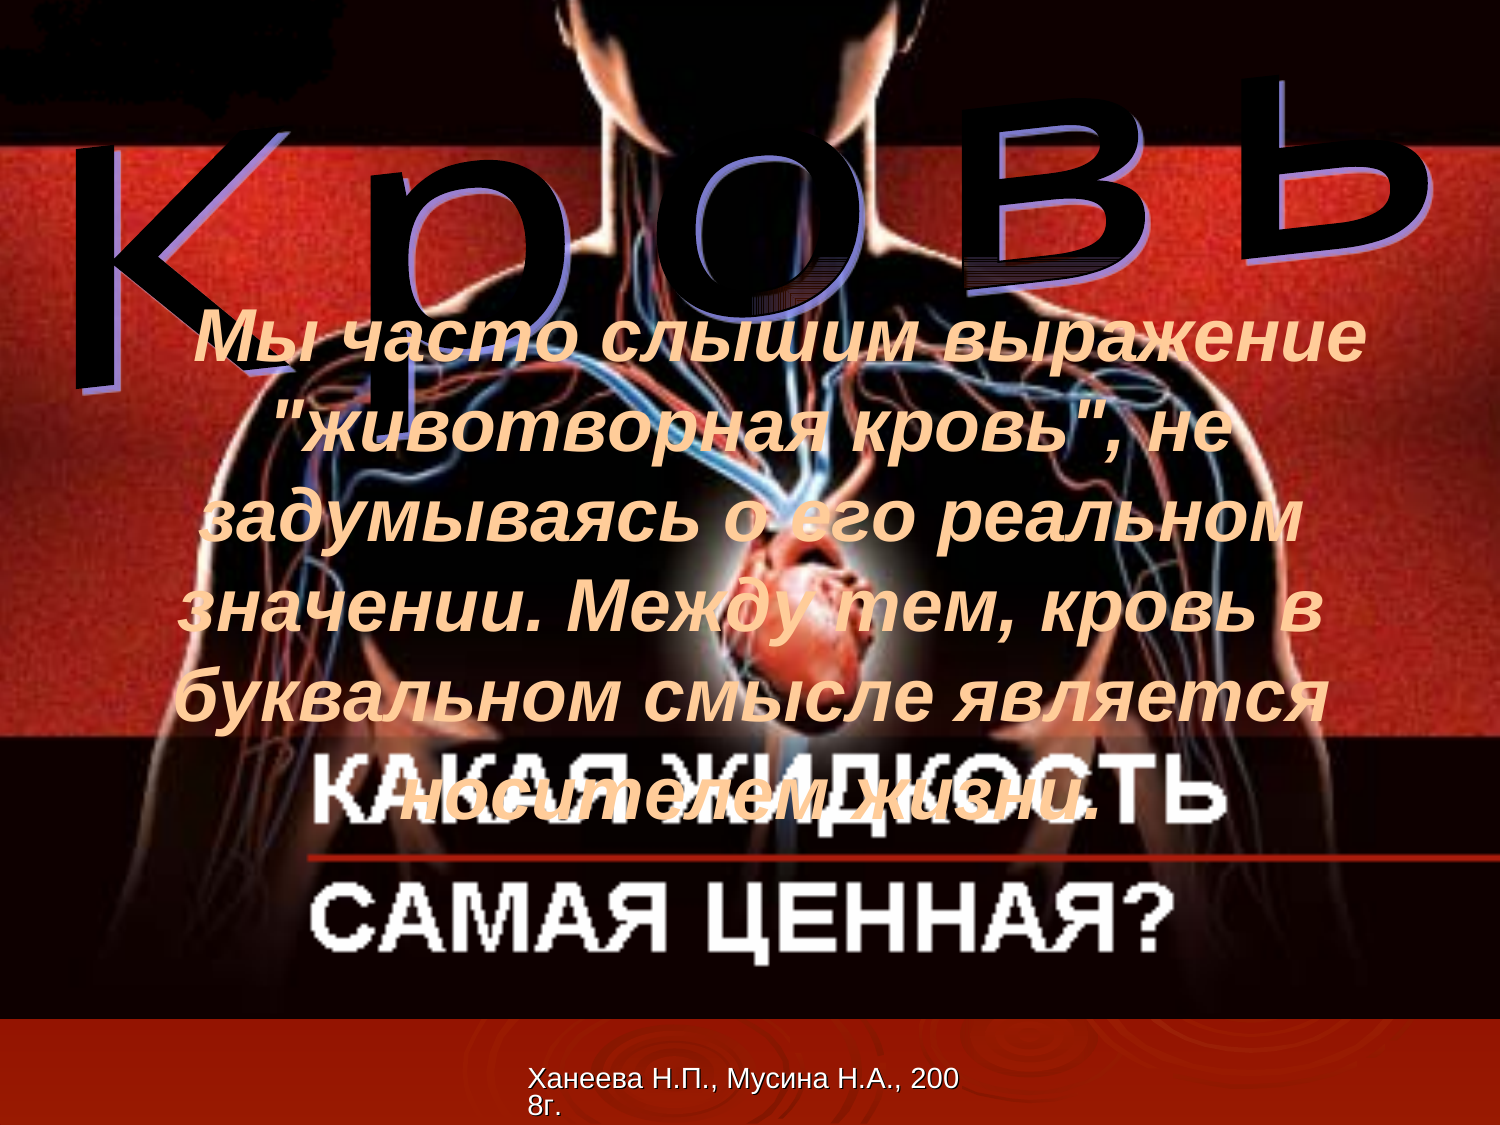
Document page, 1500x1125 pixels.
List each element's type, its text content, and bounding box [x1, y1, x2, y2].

text_box Кровь [76, 127, 282, 278]
text_box Кровь [962, 99, 1144, 278]
text_box Кровь [371, 160, 564, 278]
text_box Кровь [1242, 75, 1427, 259]
text_box Кровь [657, 129, 859, 278]
text_box Мы часто слышим выражение "животворная кровь", не задумываясь о его реальном значении. Между тем, кровь в буквальном смысле является носителем жизни. [76, 278, 1427, 799]
picture [0, 0, 1500, 1019]
